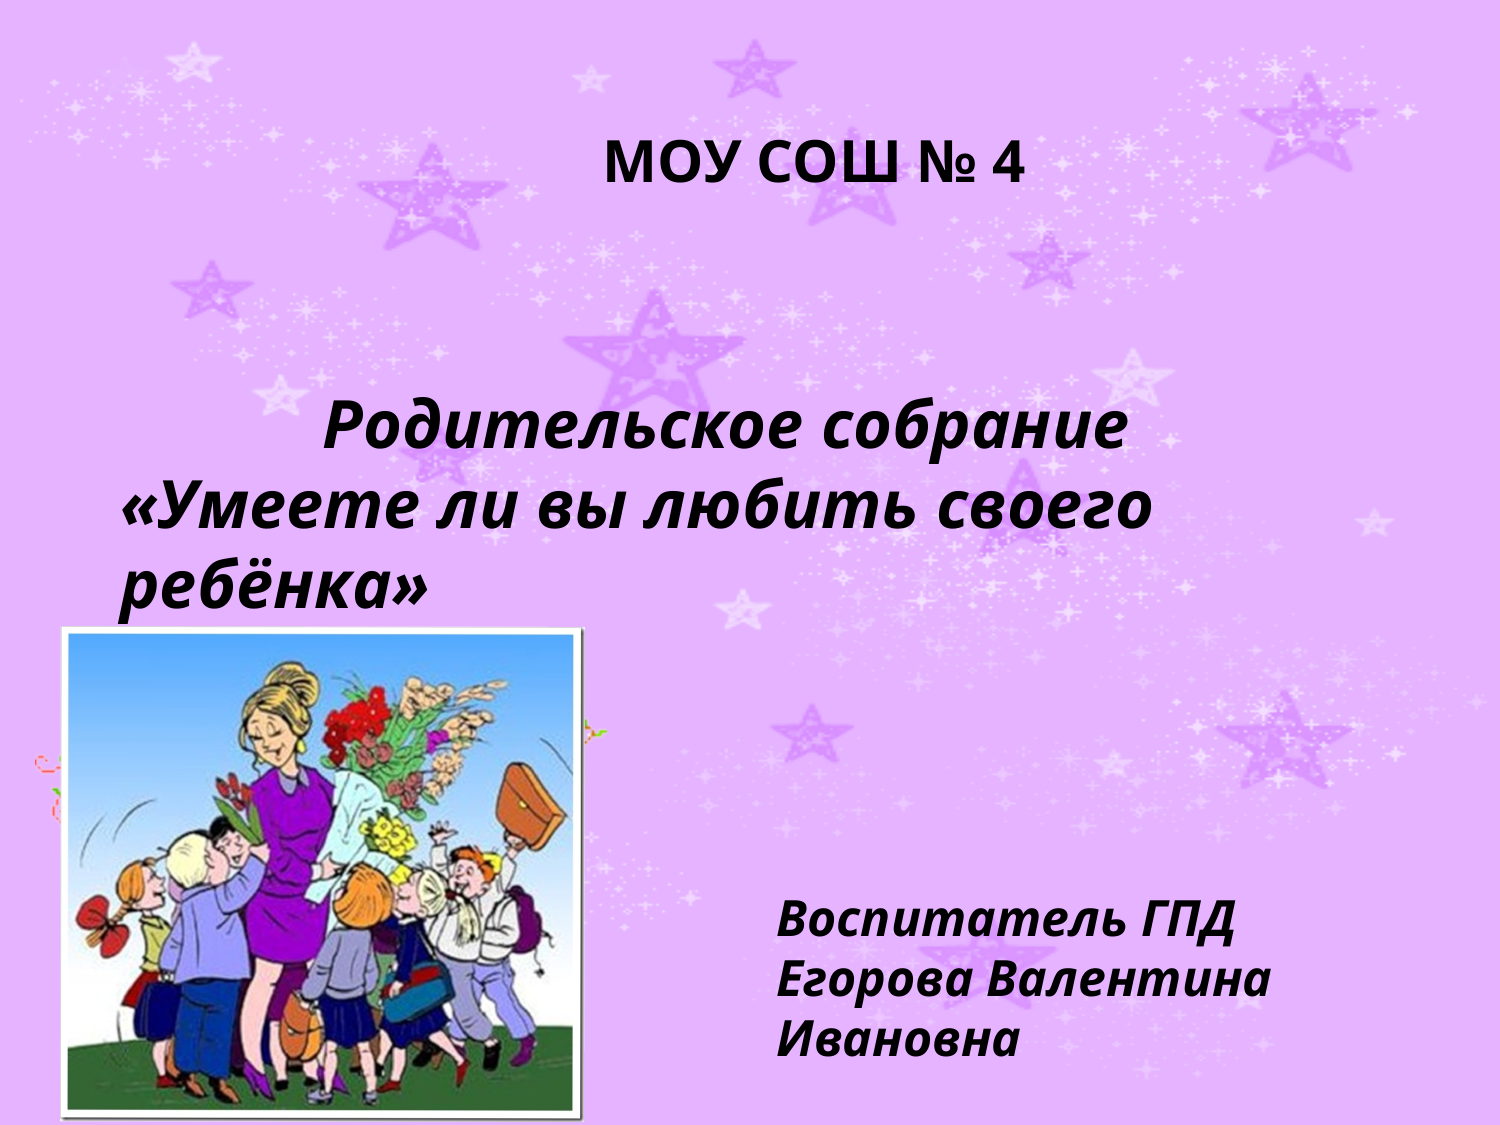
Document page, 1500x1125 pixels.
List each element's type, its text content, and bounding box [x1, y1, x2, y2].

text_box МОУ СОШ № 4 [199, 117, 1430, 202]
text_box Родительское собрание «Умеете ли вы любить своего ребёнка» [105, 374, 1348, 630]
picture [0, 0, 1500, 1125]
text_box Воспитатель ГПД Егорова Валентина Ивановна [761, 878, 1442, 1074]
